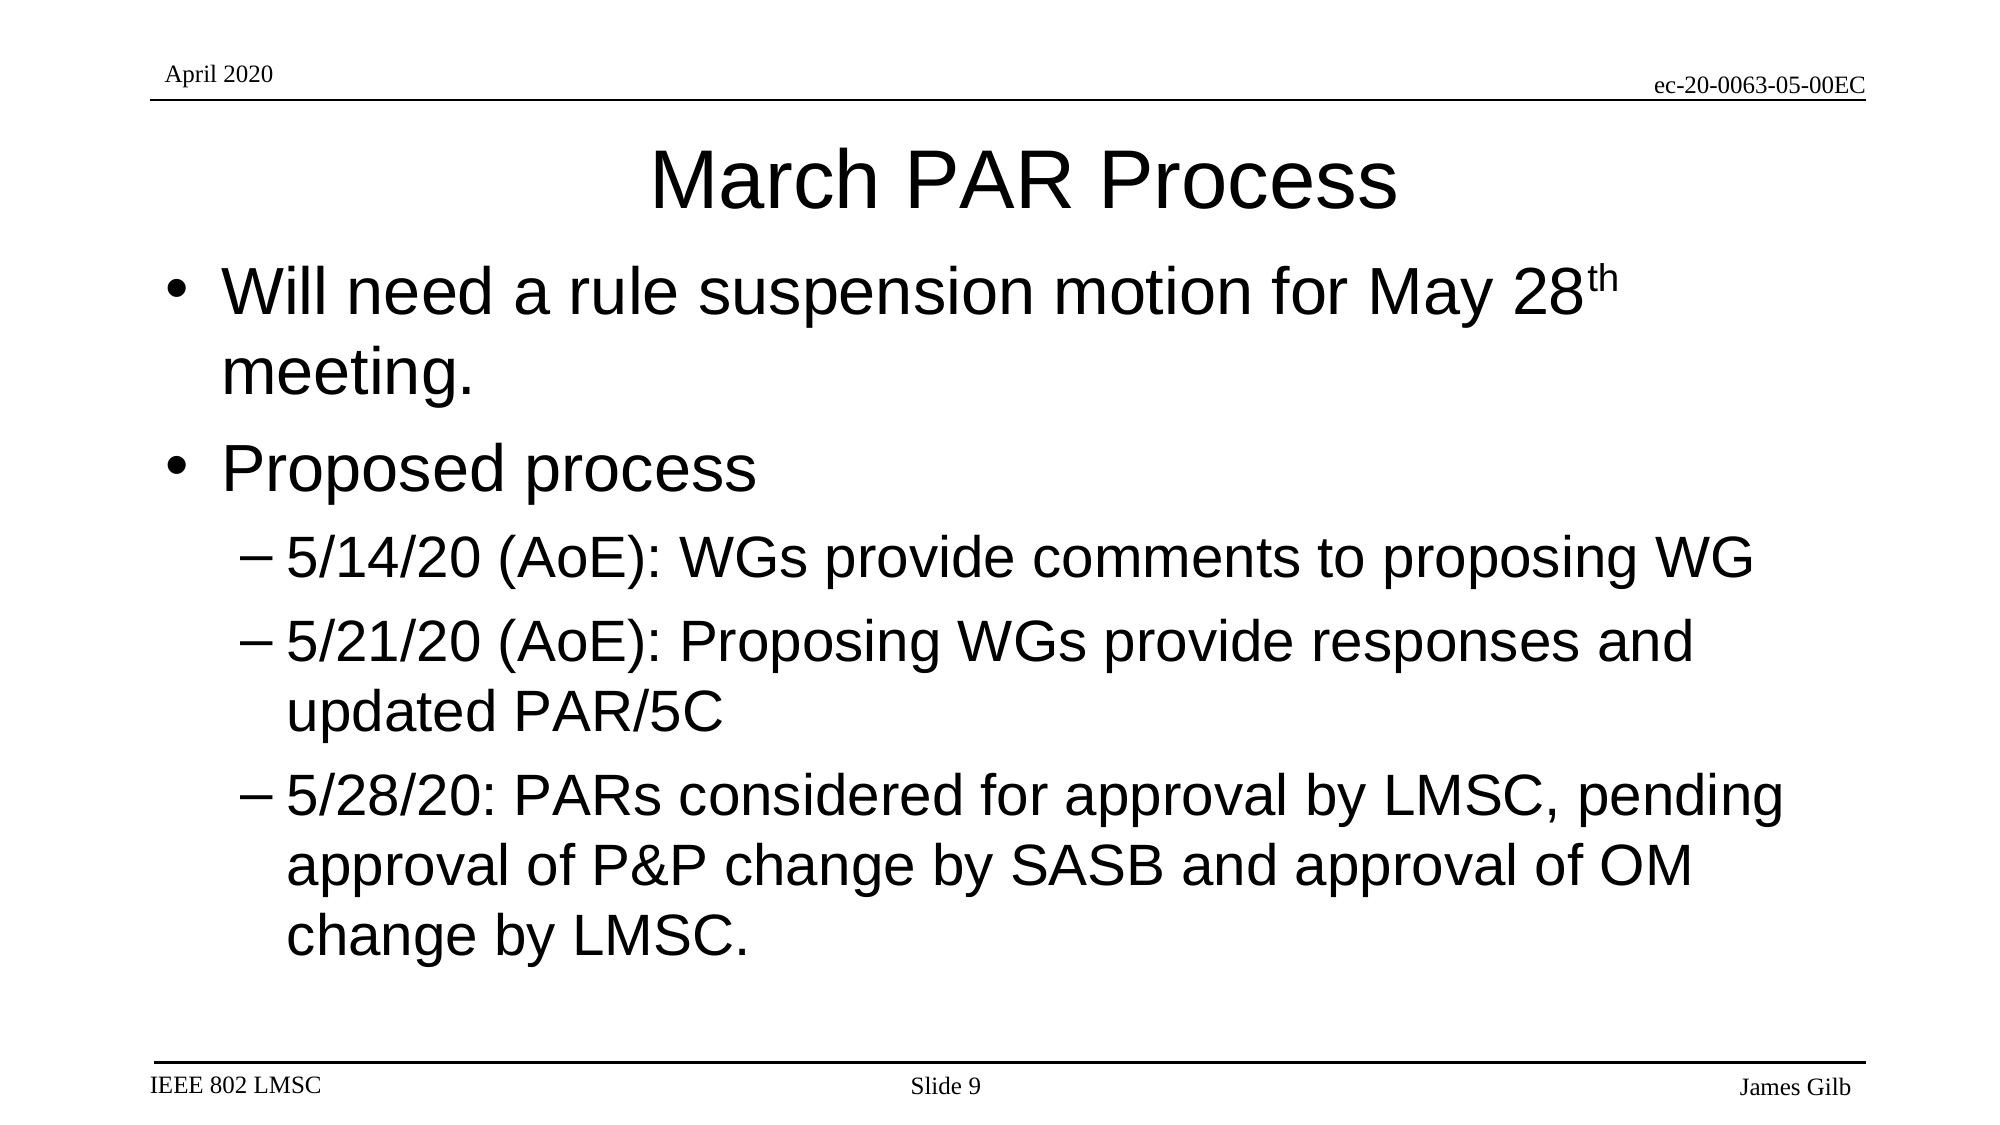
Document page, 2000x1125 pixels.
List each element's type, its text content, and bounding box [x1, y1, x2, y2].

title March PAR Process [149, 112, 1900, 238]
list Will need a rule suspension motion for May 28th meeting. Proposed process 5/14/20 (AoE): WGs provide comments to proposing WG 5/21/20 (AoE): Proposing WGs provide responses and updated PAR/5C 5/28/20: PARs considered for approval by LMSC, pending approval of P&P change by SASB and approval of OM change by LMSC. [149, 239, 1900, 1051]
